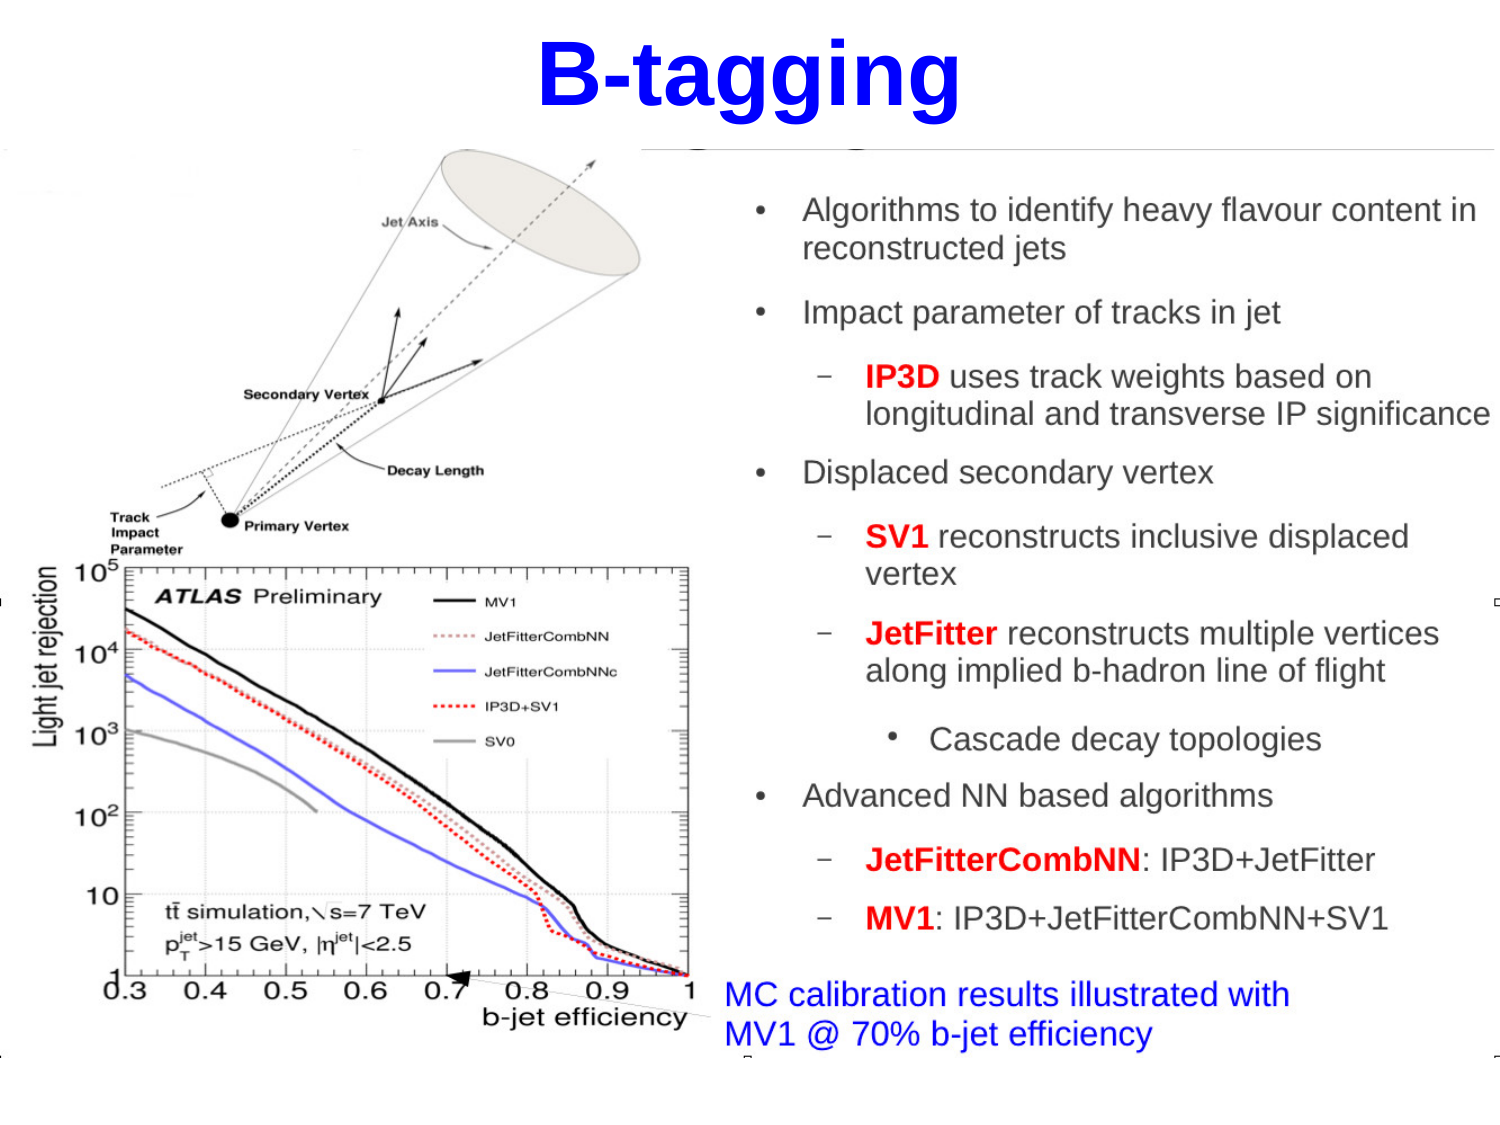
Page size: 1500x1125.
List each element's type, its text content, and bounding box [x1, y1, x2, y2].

title B-tagging [172, 0, 1328, 138]
picture [0, 149, 1500, 1059]
